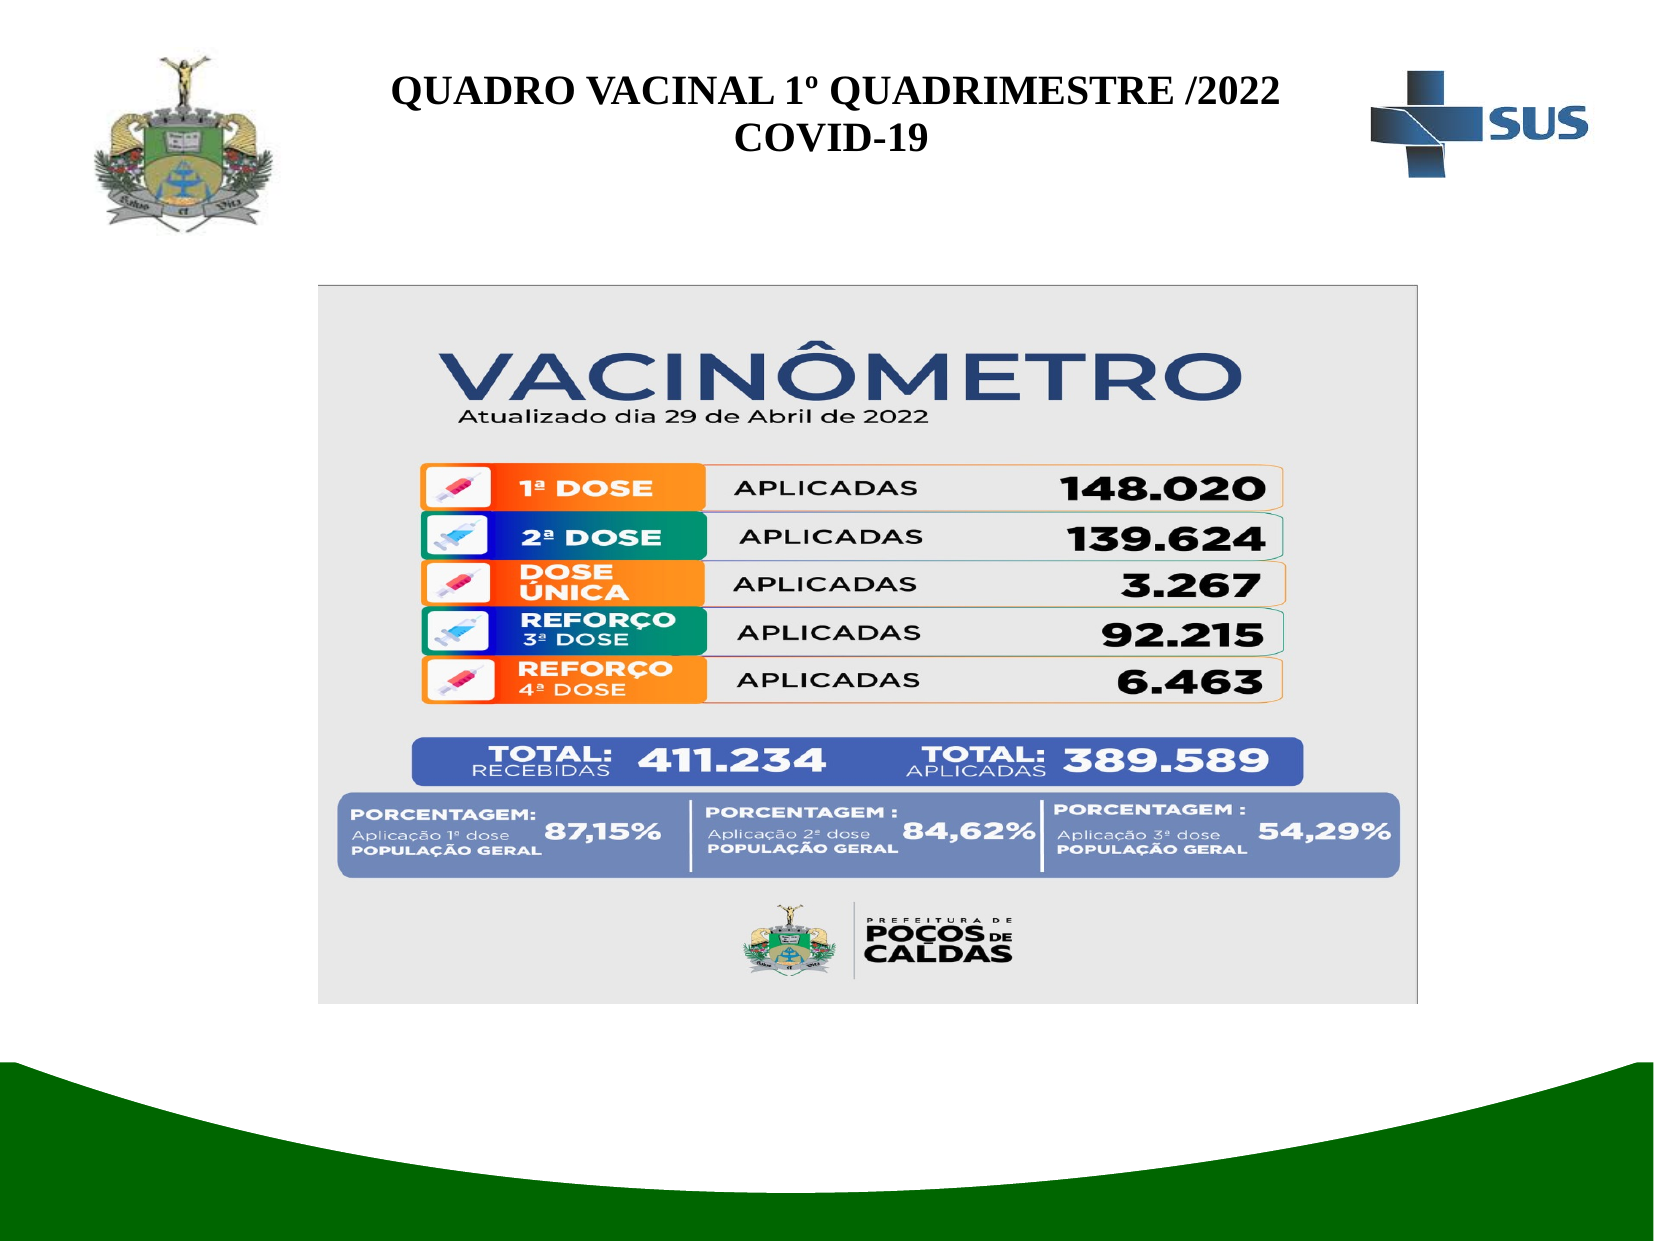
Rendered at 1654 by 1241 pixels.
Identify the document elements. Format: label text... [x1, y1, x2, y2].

picture [82, 47, 284, 249]
text_box [0, 1056, 1654, 1241]
text_box QUADRO VACINAL 1º QUADRIMESTRE /2022 COVID-19 [366, 60, 1307, 214]
picture [1370, 70, 1595, 178]
picture [318, 284, 1418, 1004]
